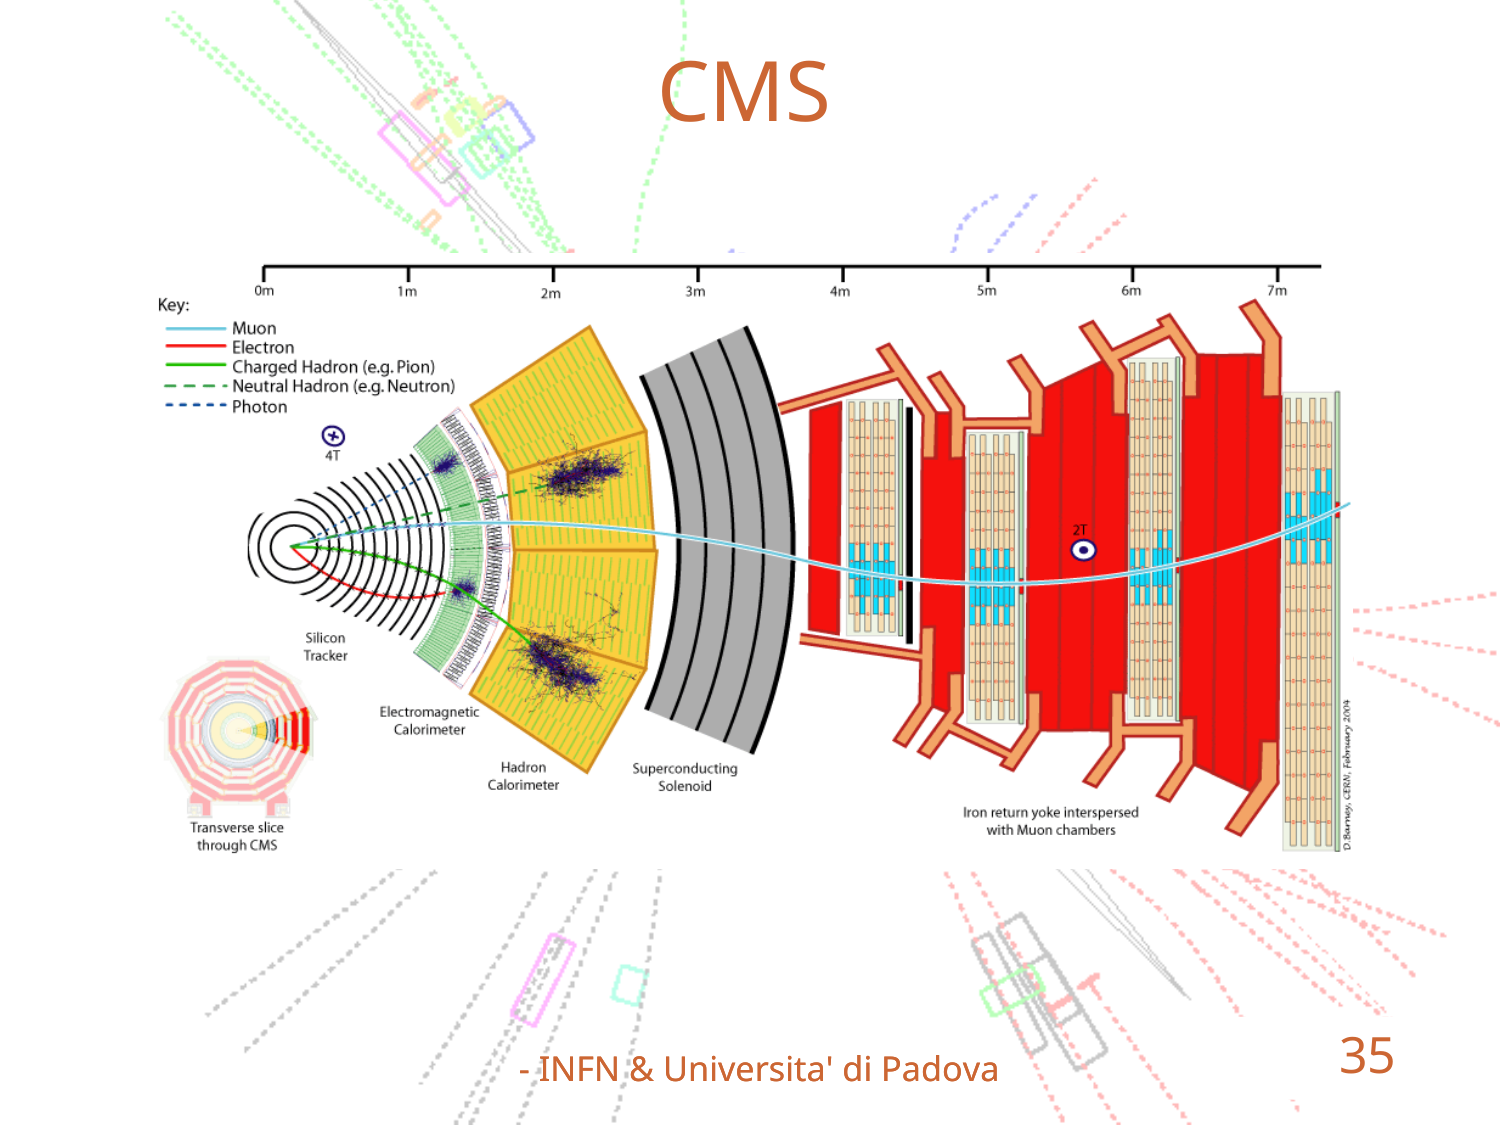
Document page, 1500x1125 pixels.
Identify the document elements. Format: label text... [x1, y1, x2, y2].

picture [0, 0, 1500, 1125]
title CMS [31, 26, 1457, 152]
